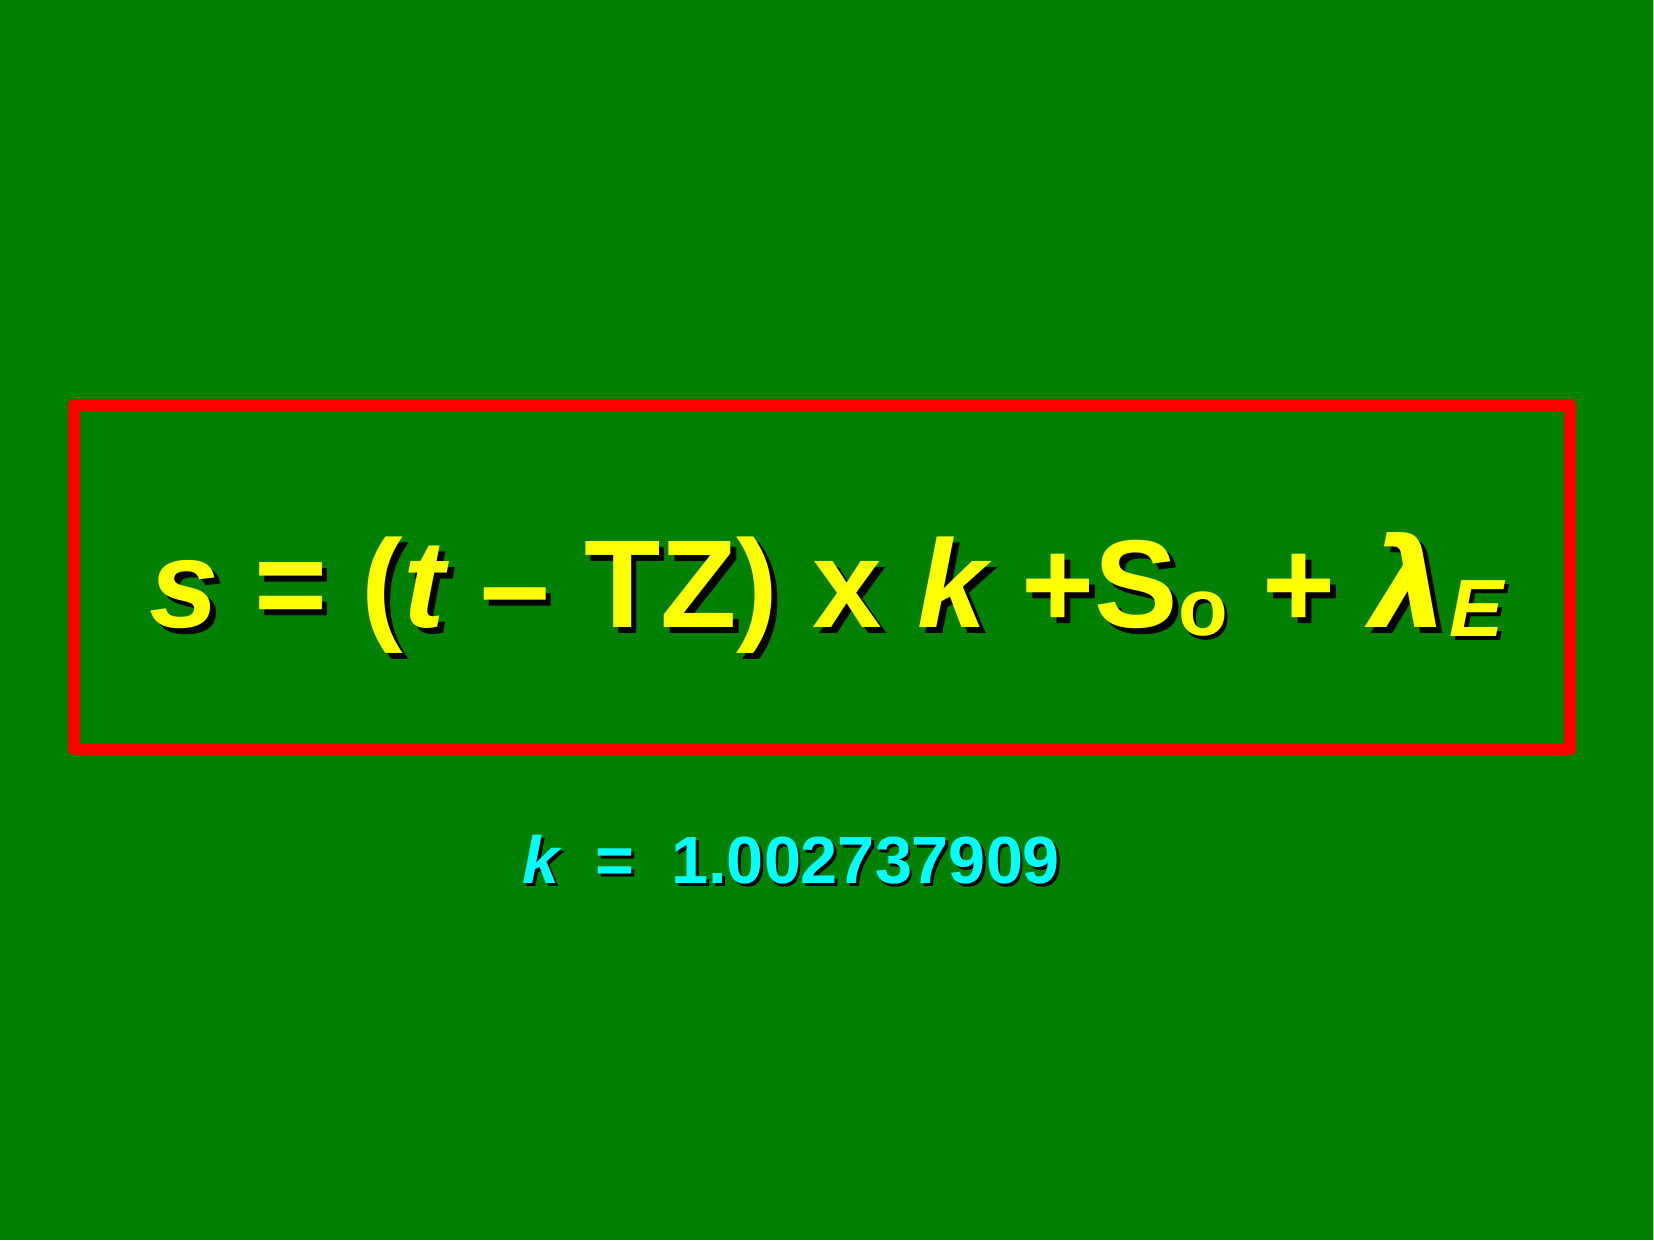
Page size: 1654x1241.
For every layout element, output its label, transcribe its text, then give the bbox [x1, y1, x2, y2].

title s = (t – TZ) x k +So + λE [82, 488, 1564, 681]
list k = 1.002737909 [521, 822, 1108, 907]
